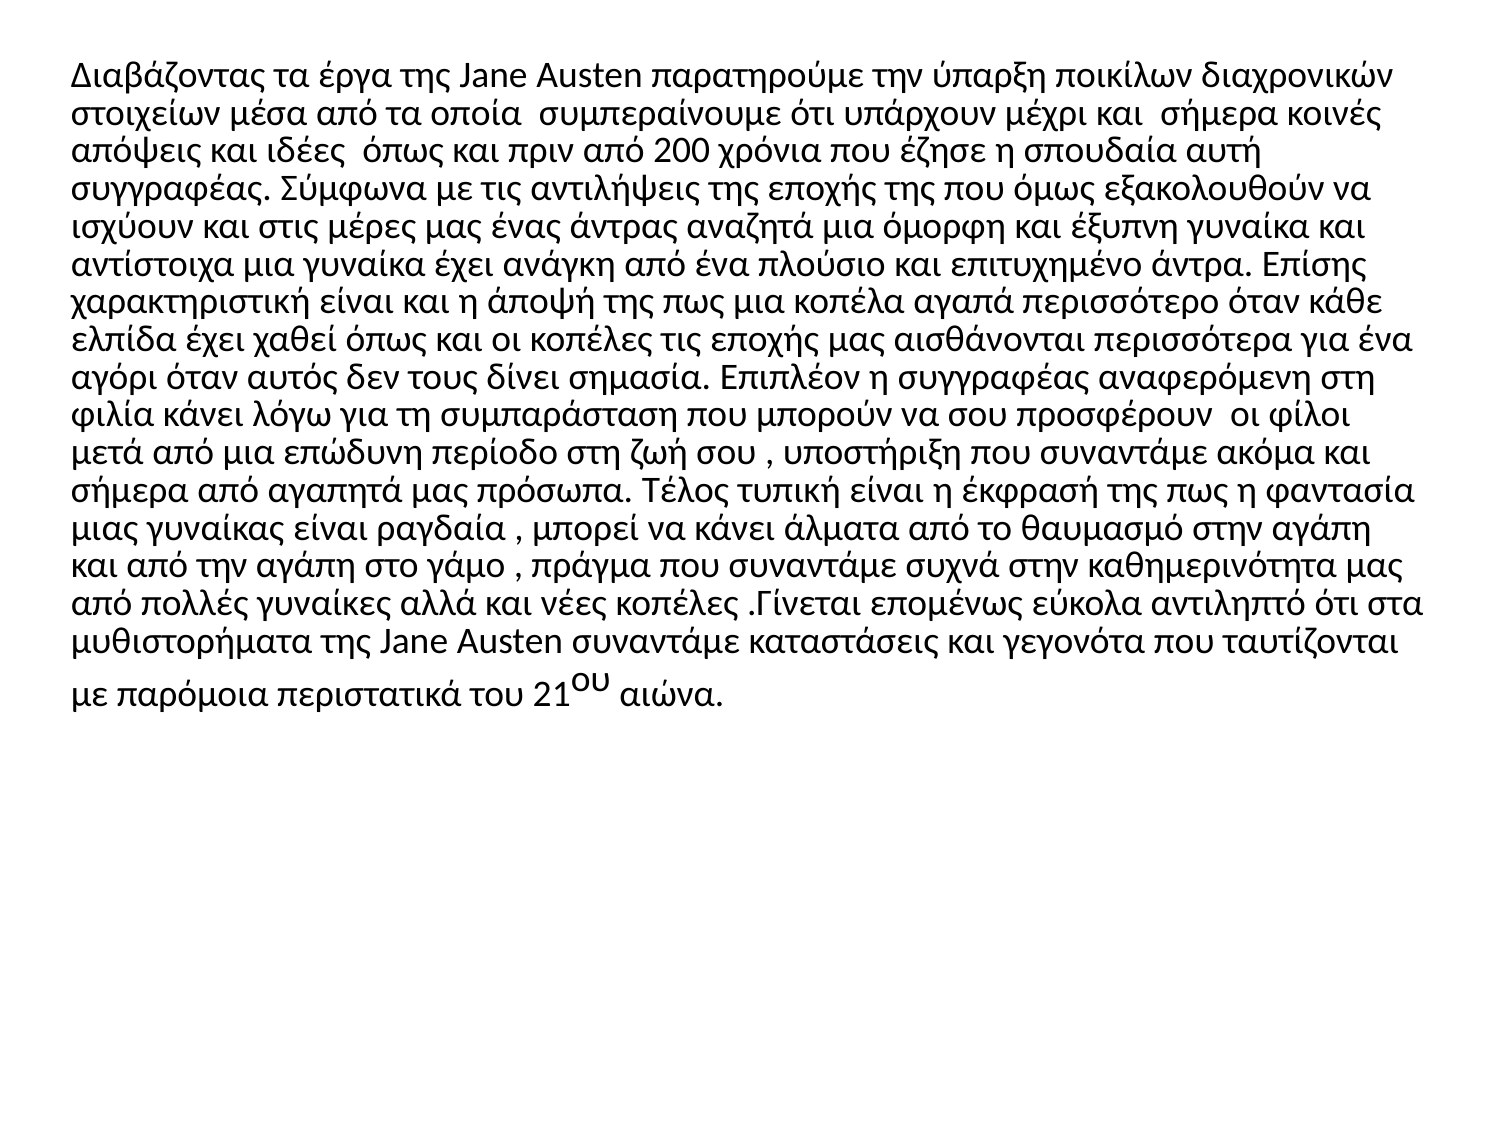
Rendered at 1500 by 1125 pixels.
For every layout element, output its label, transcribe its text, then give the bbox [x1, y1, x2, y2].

list Διαβάζοντας τα έργα της Jane Austen παρατηρούμε την ύπαρξη ποικίλων διαχρονικών στοιχείων μέσα από τα οποία συμπεραίνουμε ότι υπάρχουν μέχρι και σήμερα κοινές απόψεις και ιδέες όπως και πριν από 200 χρόνια που έζησε η σπουδαία αυτή συγγραφέας. Σύμφωνα με τις αντιλήψεις της εποχής της που όμως εξακολουθούν να ισχύουν και στις μέρες μας ένας άντρας αναζητά μια όμορφη και έξυπνη γυναίκα και αντίστοιχα μια γυναίκα έχει ανάγκη από ένα πλούσιο και επιτυχημένο άντρα. Επίσης χαρακτηριστική είναι και η άποψή της πως μια κοπέλα αγαπά περισσότερο όταν κάθε ελπίδα έχει χαθεί όπως και οι κοπέλες τις εποχής μας αισθάνονται περισσότερα για ένα αγόρι όταν αυτός δεν τους δίνει σημασία. Επιπλέον η συγγραφέας αναφερόμενη στη φιλία κάνει λόγω για τη συμπαράσταση που μπορούν να σου προσφέρουν οι φίλοι μετά από μια επώδυνη περίοδο στη ζωή σου , υποστήριξη που συναντάμε ακόμα και σήμερα από αγαπητά μας πρόσωπα. Τέλος τυπική είναι η έκφρασή της πως η φαντασία μιας γυναίκας είναι ραγδαία , μπορεί να κάνει άλματα από το θαυμασμό στην αγάπη και από την αγάπη στο γάμο , πράγμα που συναντάμε συχνά στην καθημερινότητα μας από πολλές γυναίκες αλλά και νέες κοπέλες .Γίνεται επομένως εύκολα αντιληπτό ότι στα μυθιστορήματα της Jane Austen συναντάμε καταστάσεις και γεγονότα που ταυτίζονται με παρόμοια περιστατικά του 21ου αιώνα. [70, 59, 1425, 991]
